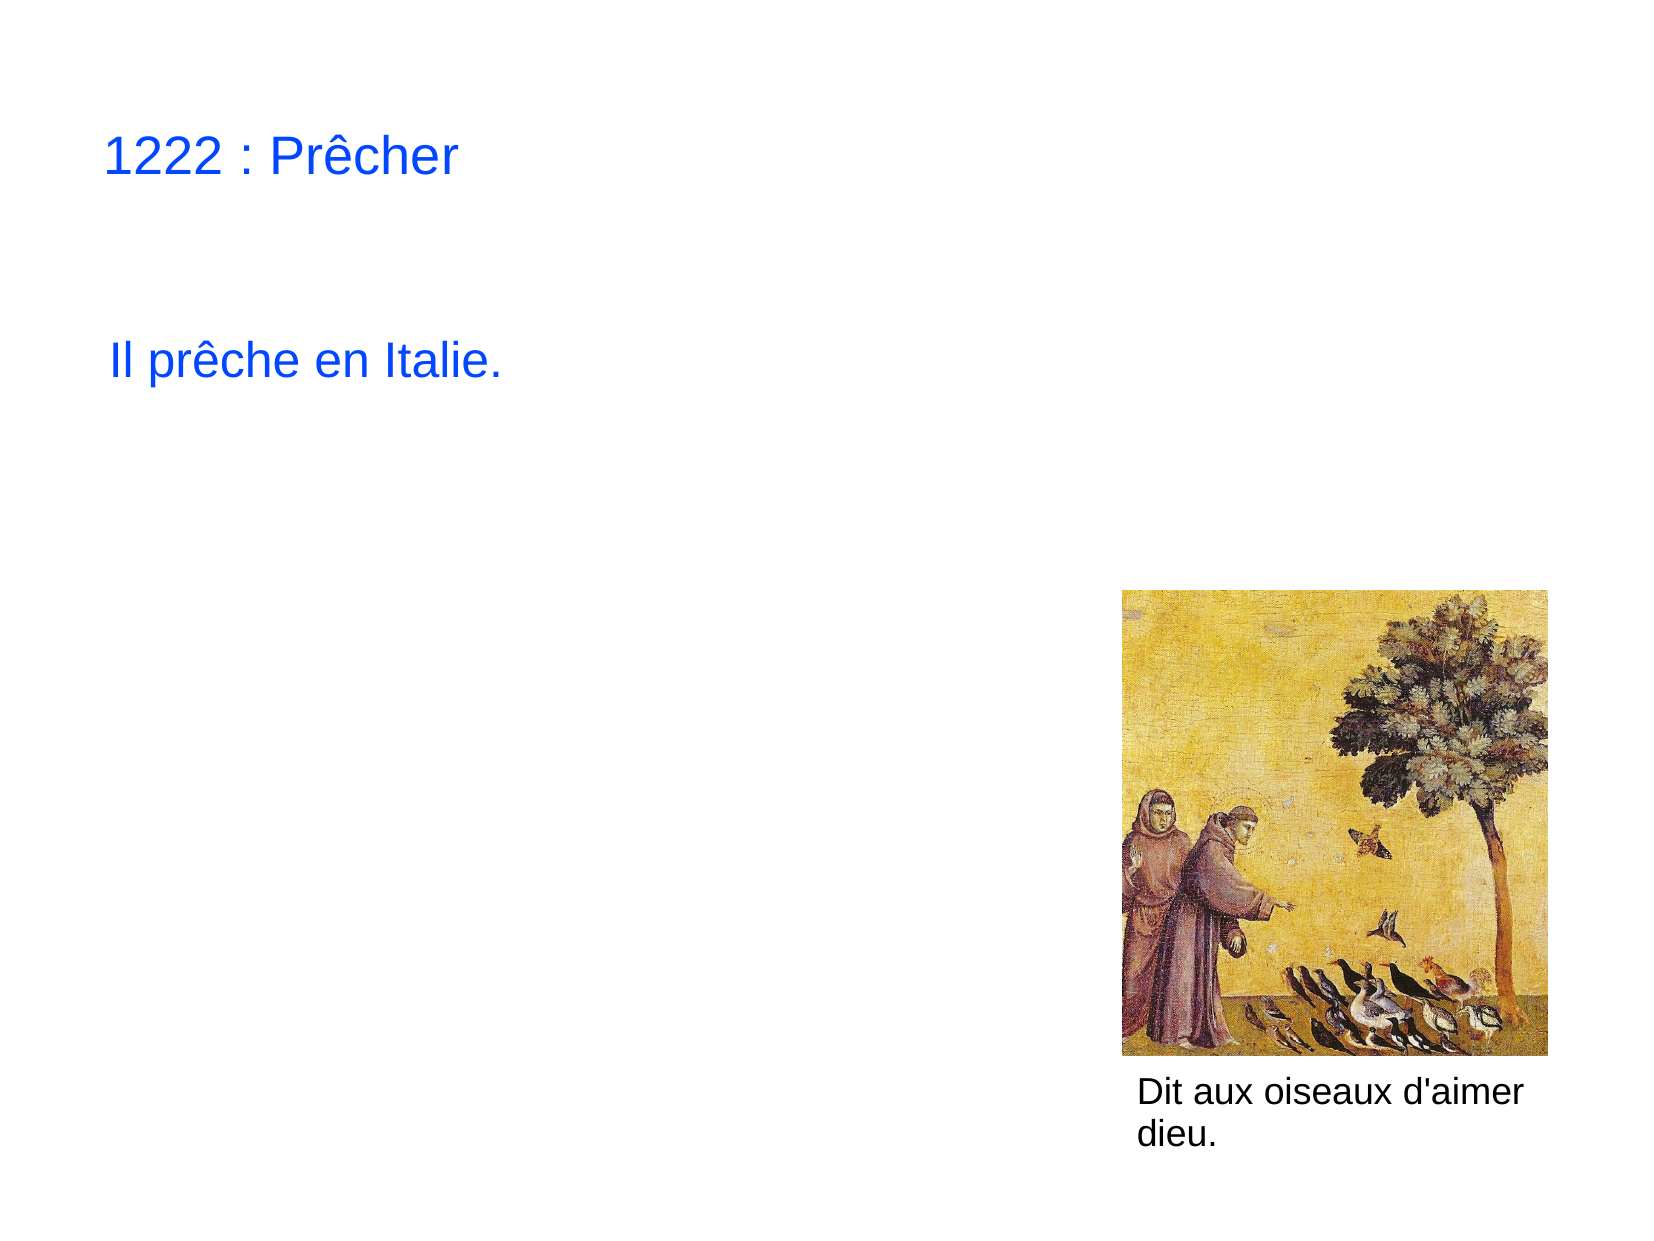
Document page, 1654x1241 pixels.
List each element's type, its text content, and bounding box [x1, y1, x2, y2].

text_box 1222 : Prêcher [88, 118, 532, 194]
picture [1122, 590, 1548, 1056]
text_box Il prêche en Italie. [93, 324, 1565, 396]
text_box Dit aux oiseaux d'aimer dieu. [1122, 1062, 1565, 1162]
